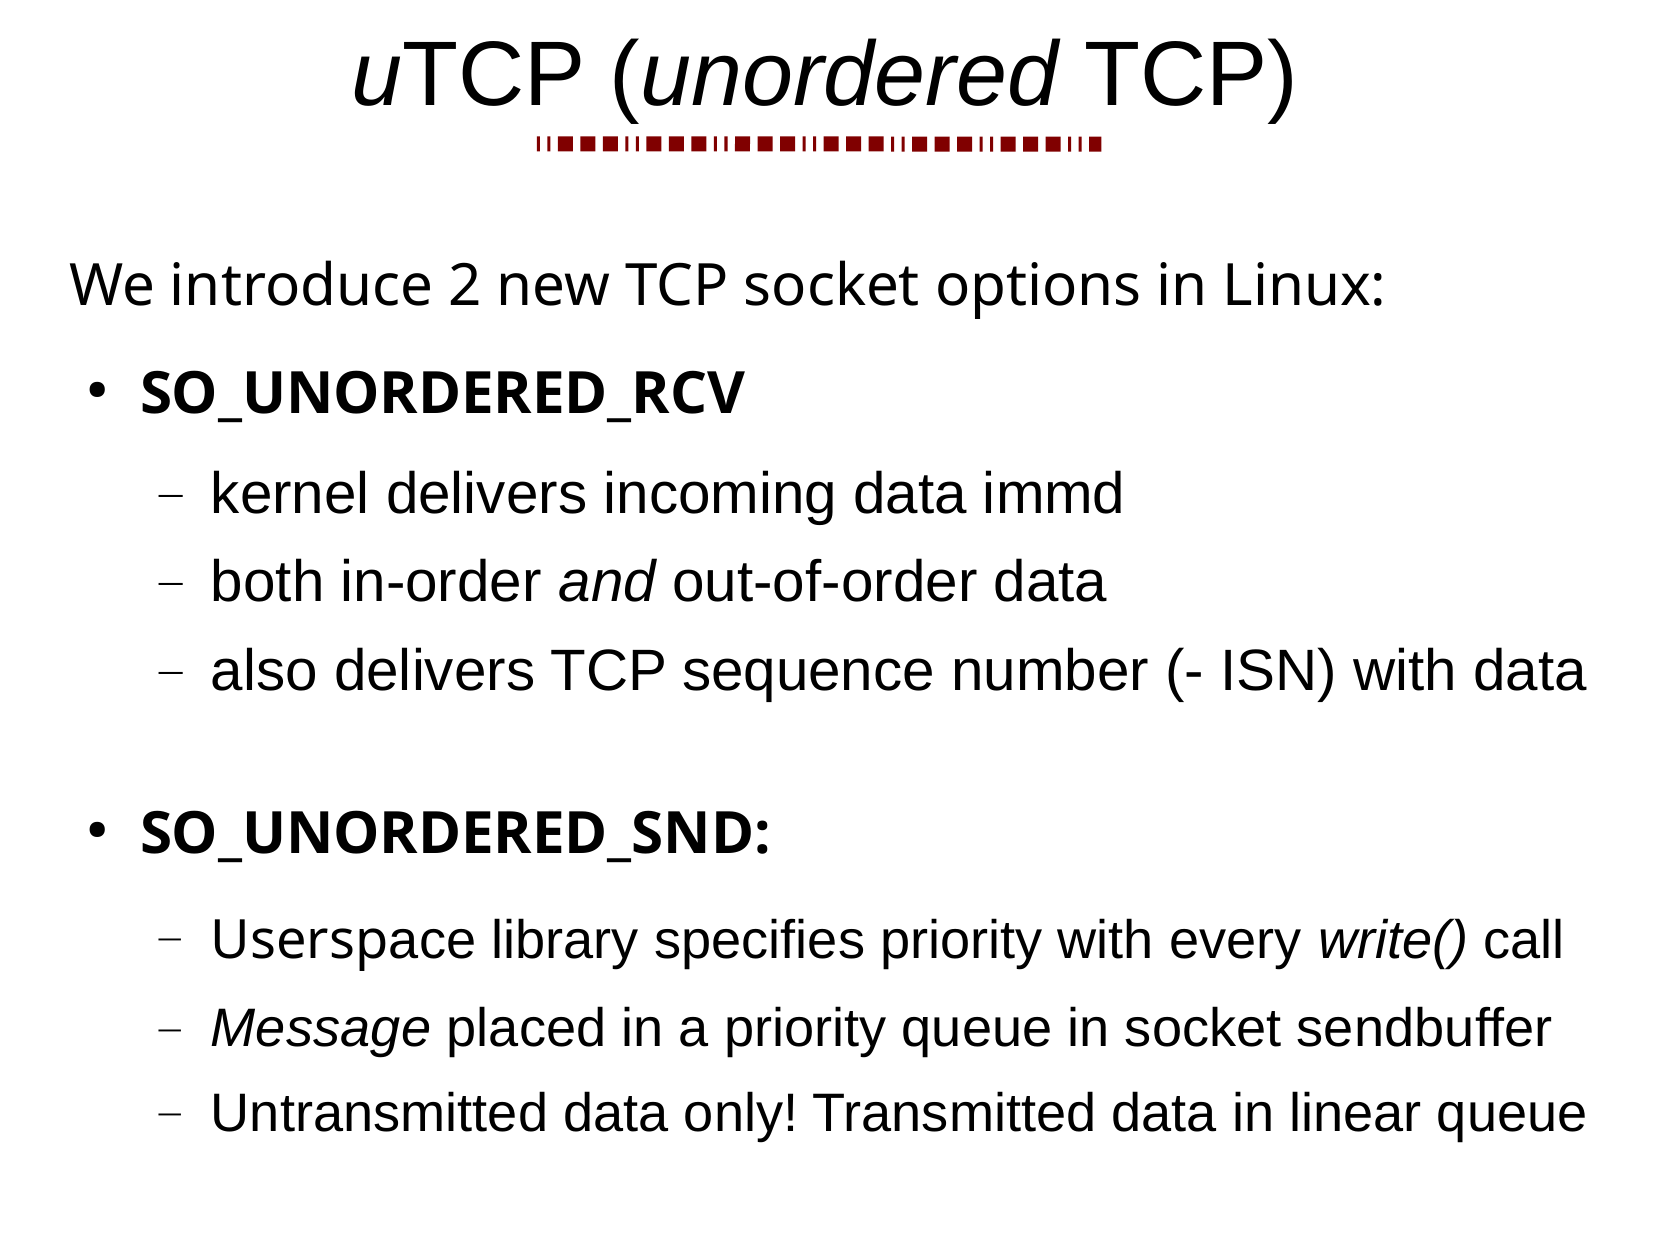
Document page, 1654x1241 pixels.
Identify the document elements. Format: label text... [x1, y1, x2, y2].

title uTCP (unordered TCP) [75, 0, 1576, 147]
list We introduce 2 new TCP socket options in Linux: SO_UNORDERED_RCV kernel delivers incoming data immd both in-order and out-of-order data also delivers TCP sequence number (- ISN) with data SO_UNORDERED_SND: Userspace library specifies priority with every write() call Message placed in a priority queue in socket sendbuffer Untransmitted data only! Transmitted data in linear queue [69, 243, 1601, 1087]
